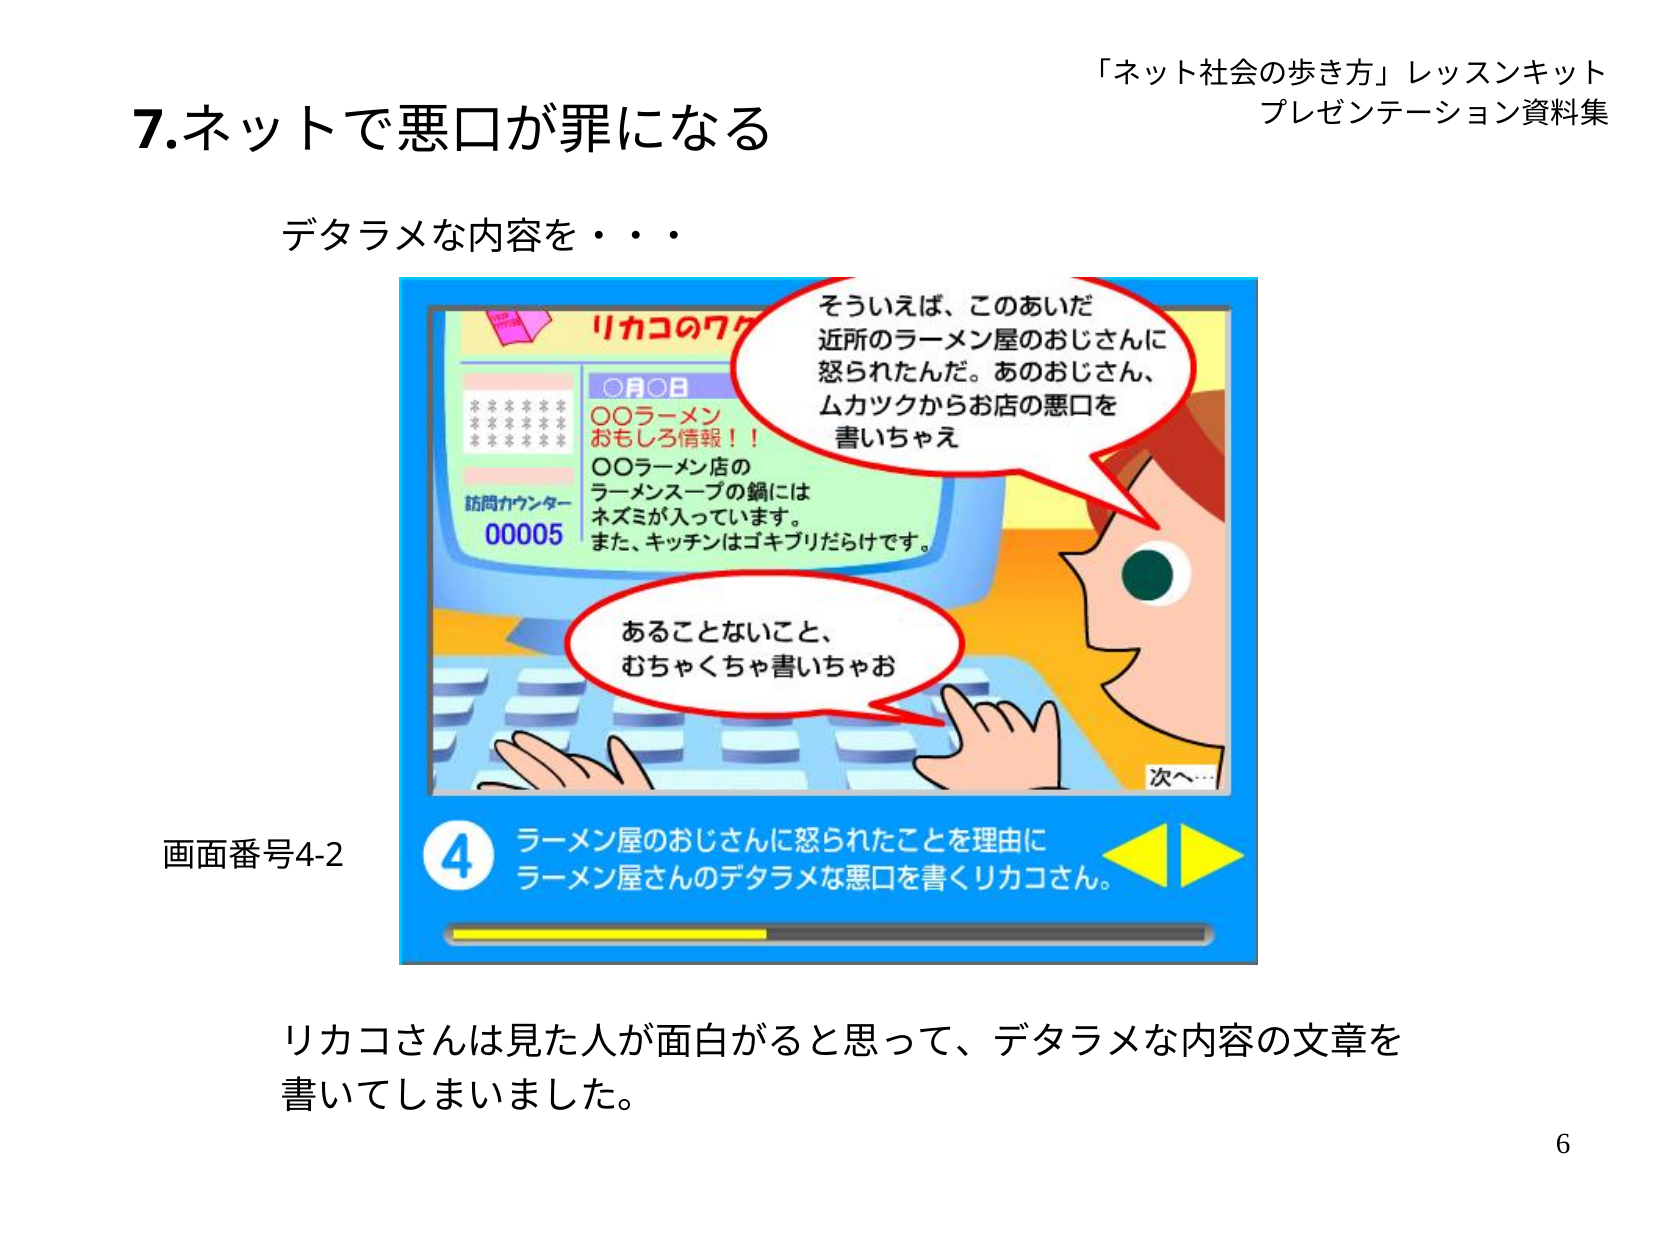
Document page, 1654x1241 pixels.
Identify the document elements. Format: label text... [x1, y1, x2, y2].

text_box 画面番号4-2 [147, 826, 384, 882]
text_box リカコさんは見た人が面白がると思って、デタラメな内容の文章を書いてしまいました。 [265, 1003, 1447, 1182]
text_box 7.ネットで悪口が罪になる [118, 88, 1093, 169]
picture [399, 277, 1258, 965]
text_box デタラメな内容を・・・ [265, 206, 945, 267]
text_box 「ネット社会の歩き方」レッスンキット プレゼンテーション資料集 [1062, 44, 1625, 139]
